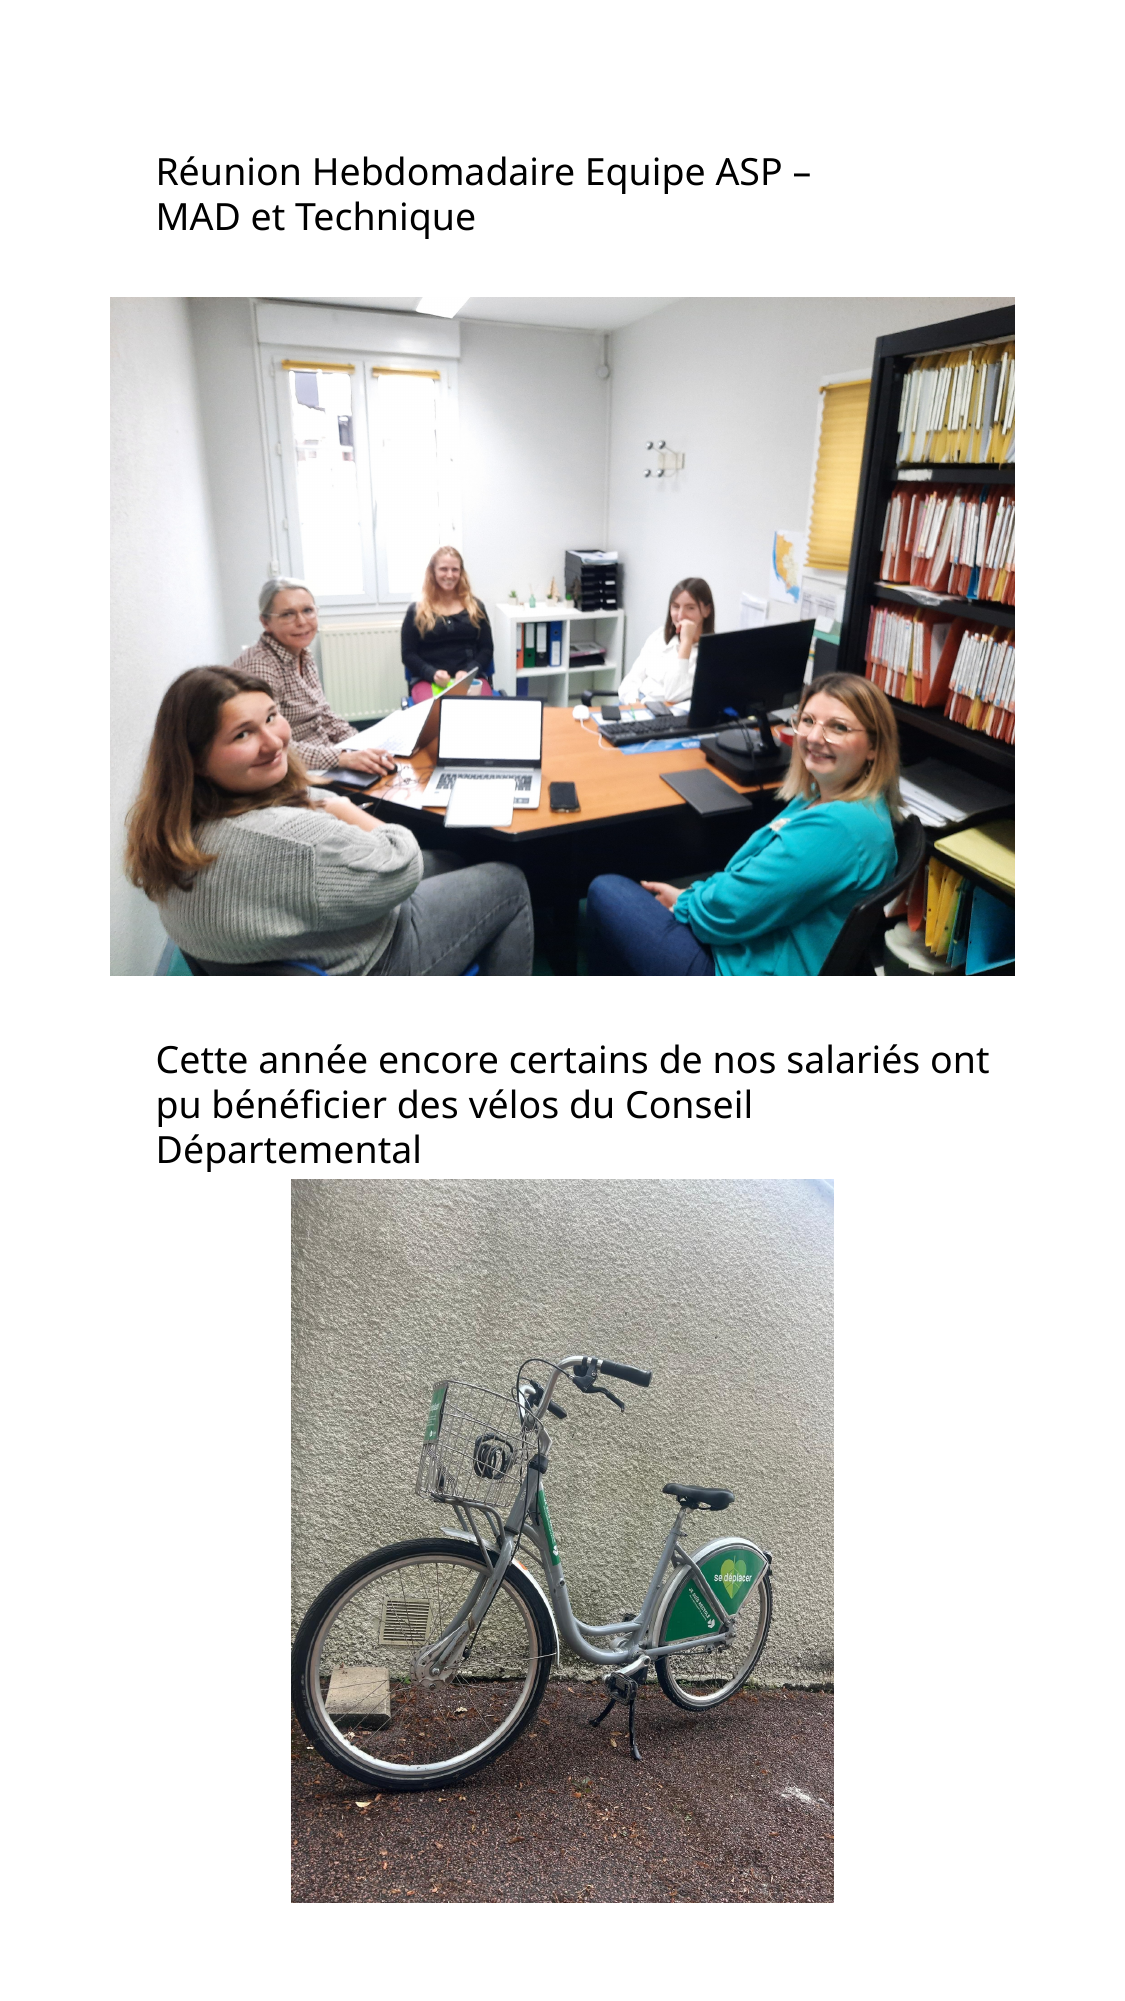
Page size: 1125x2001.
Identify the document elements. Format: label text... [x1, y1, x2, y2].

text_box Réunion Hebdomadaire Equipe ASP – MAD et Technique [140, 140, 886, 247]
text_box Cette année encore certains de nos salariés ont pu bénéficier des vélos du Conseil Départemental [140, 1028, 1015, 1135]
picture [110, 297, 1015, 976]
picture [291, 1179, 834, 1903]
